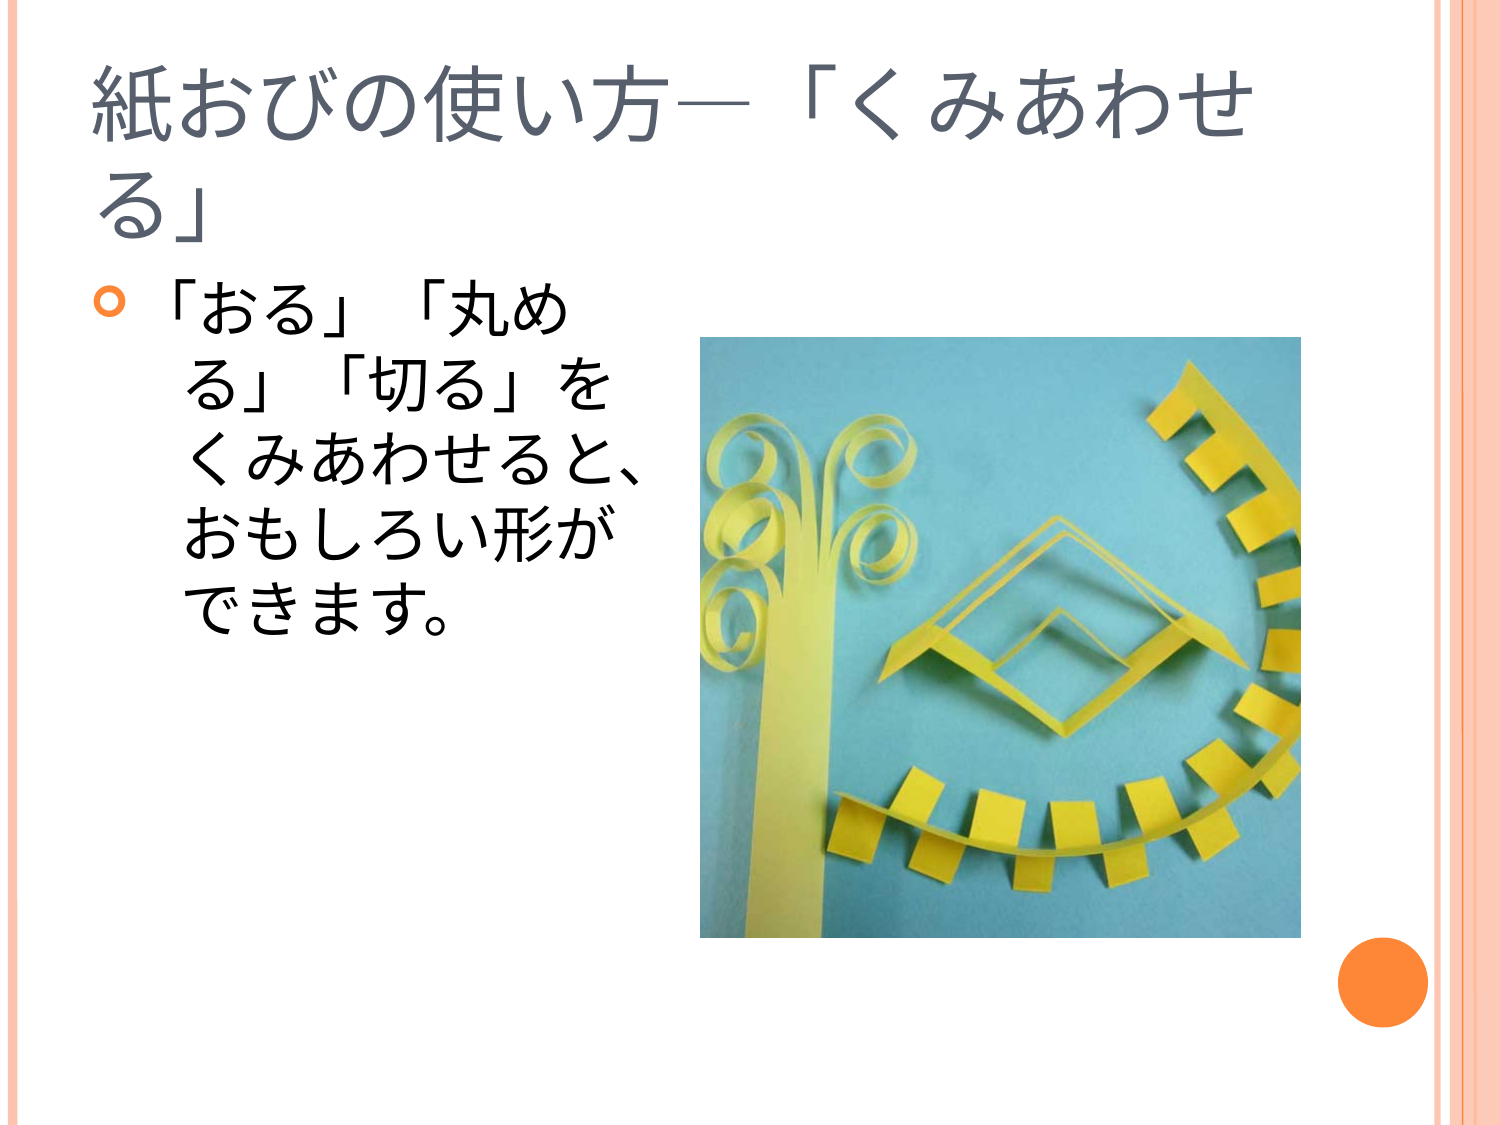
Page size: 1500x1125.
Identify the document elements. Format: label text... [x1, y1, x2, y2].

list 「おる」「丸める」「切る」をくみあわせると、おもしろい形ができます。 [75, 262, 676, 1013]
title 紙おびの使い方―「くみあわせる」 [75, 45, 1300, 233]
picture [700, 337, 1301, 938]
